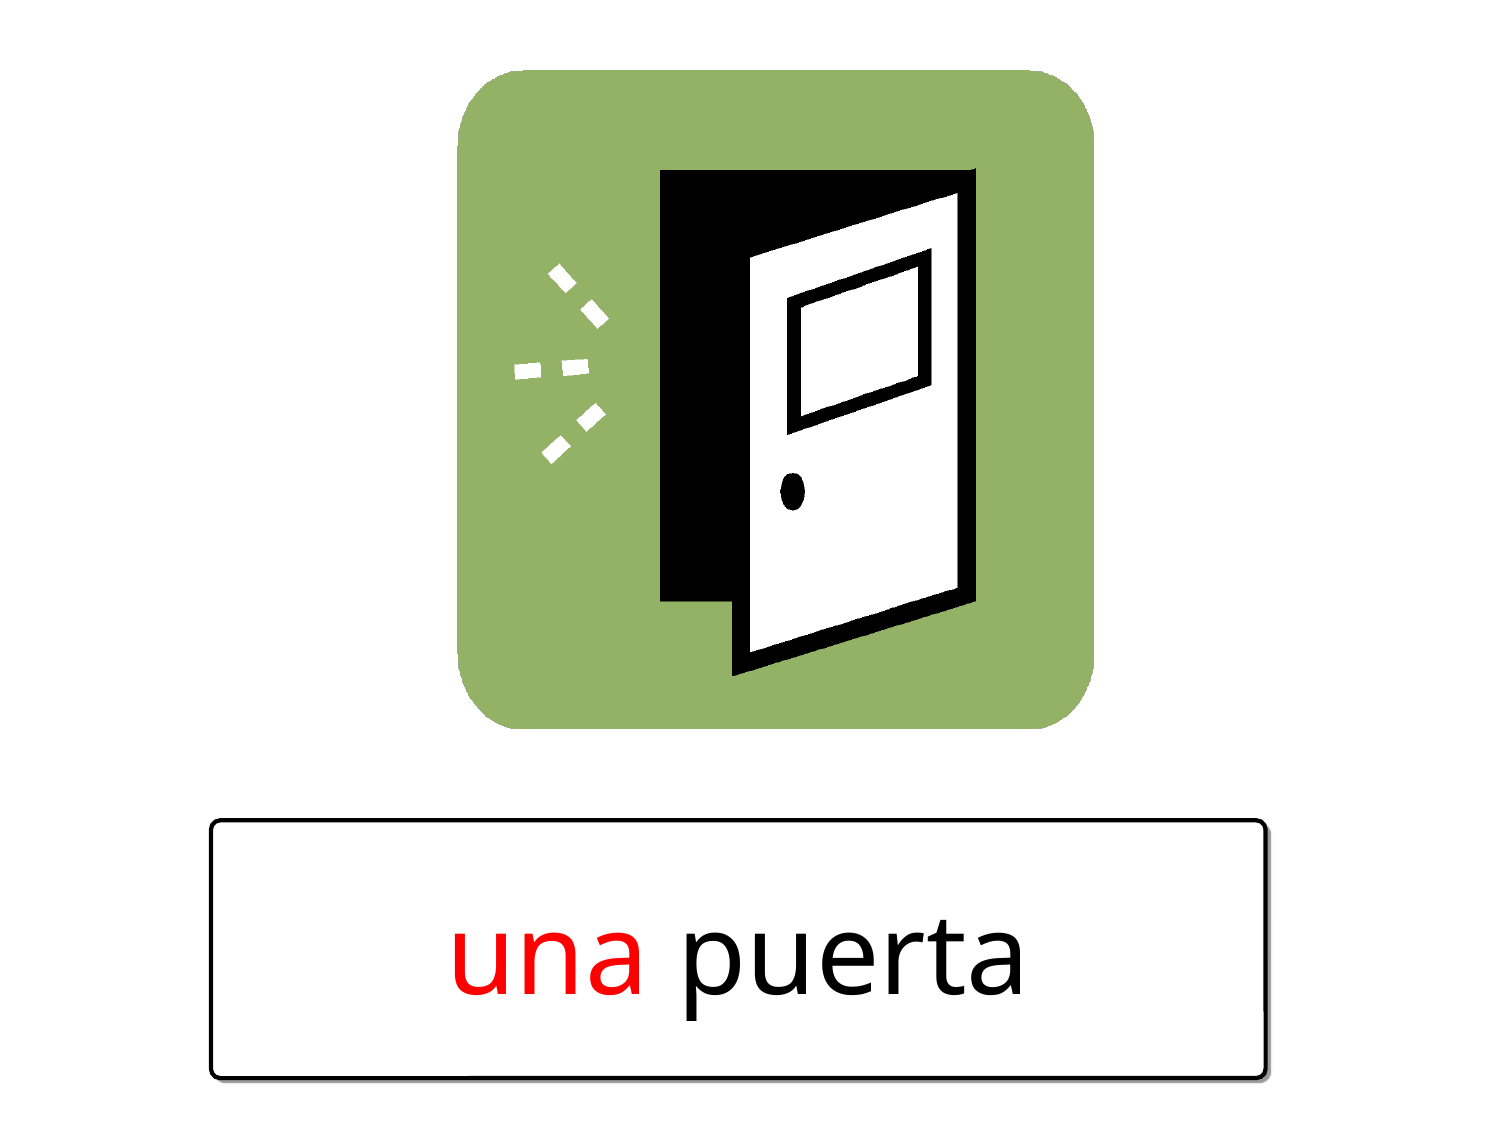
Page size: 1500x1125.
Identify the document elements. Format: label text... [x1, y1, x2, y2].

picture [457, 70, 1094, 729]
text_box una puerta [210, 820, 1266, 1079]
